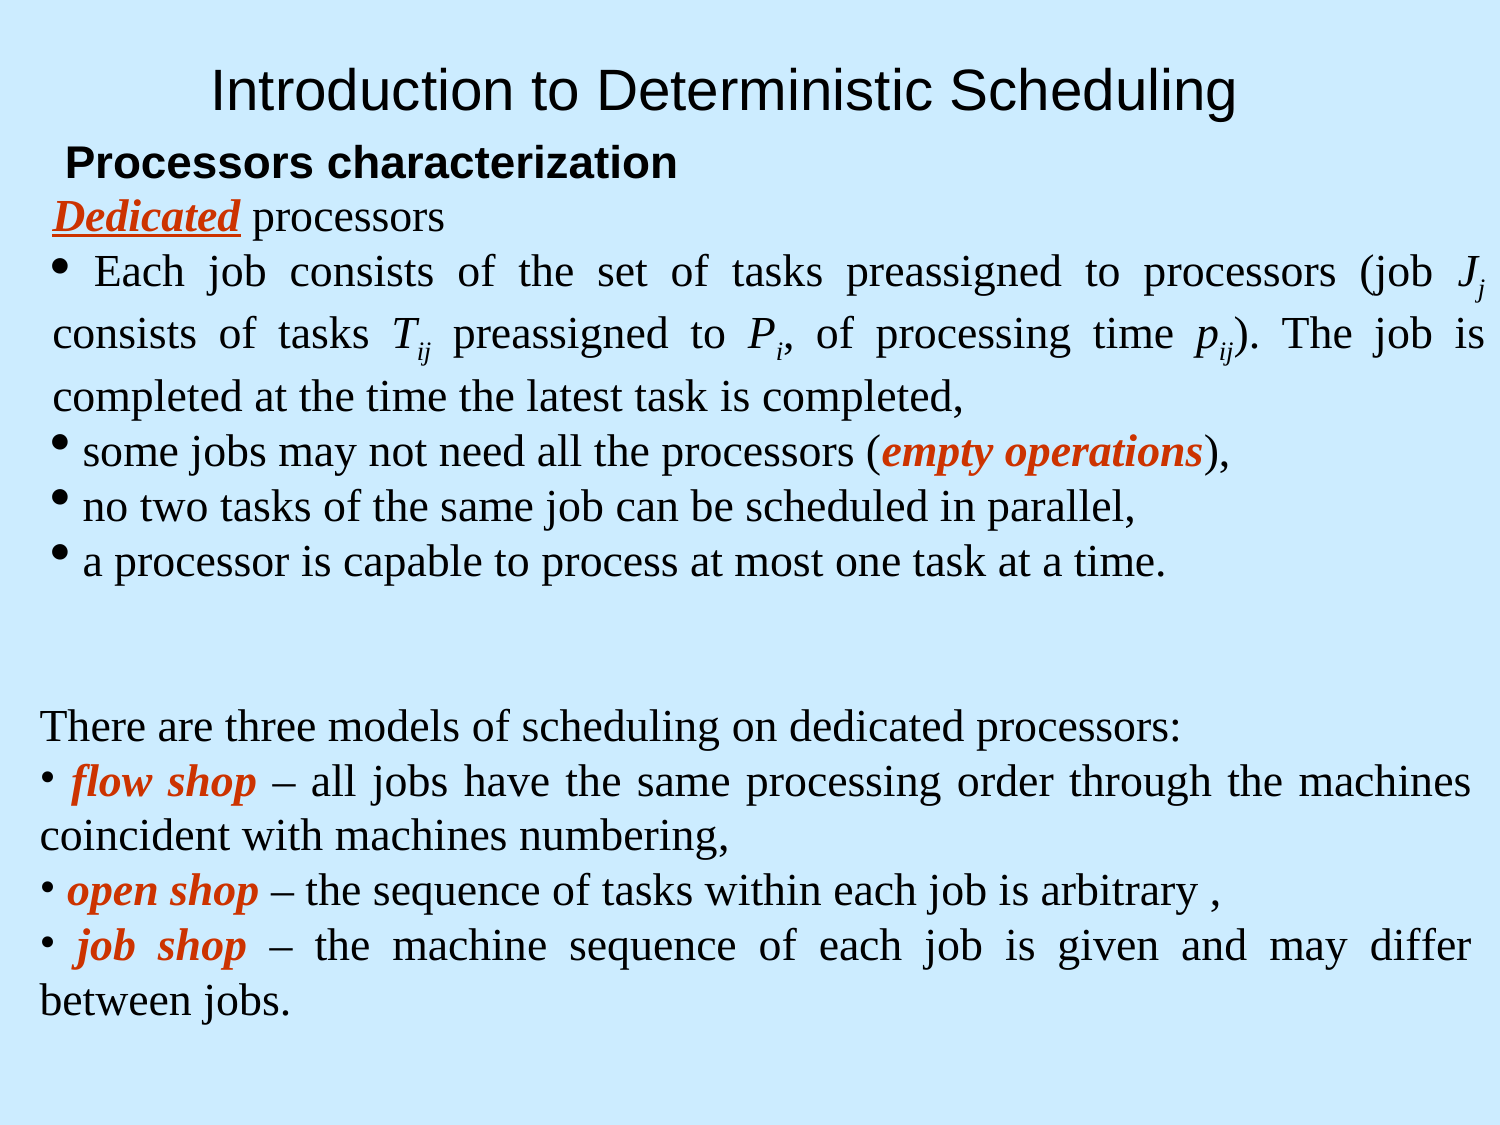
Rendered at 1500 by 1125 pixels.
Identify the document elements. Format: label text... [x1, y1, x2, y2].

text_box Processors characterization [49, 125, 1338, 177]
title Introduction to Deterministic Scheduling [0, 12, 1450, 163]
text_box Dedicated processors Each job consists of the set of tasks preassigned to processors (job Jj consists of tasks Tij preassigned to Pi, of processing time pij). The job is completed at the time the latest task is completed, some jobs may not need all the processors (empty operations), no two tasks of the same job can be scheduled in parallel, a processor is capable to process at most one task at a time. [37, 177, 1500, 594]
text_box There are three models of scheduling on dedicated processors: flow shop – all jobs have the same processing order through the machines coincident with machines numbering, open shop – the sequence of tasks within each job is arbitrary , job shop – the machine sequence of each job is given and may differ between jobs. [24, 687, 1488, 1033]
